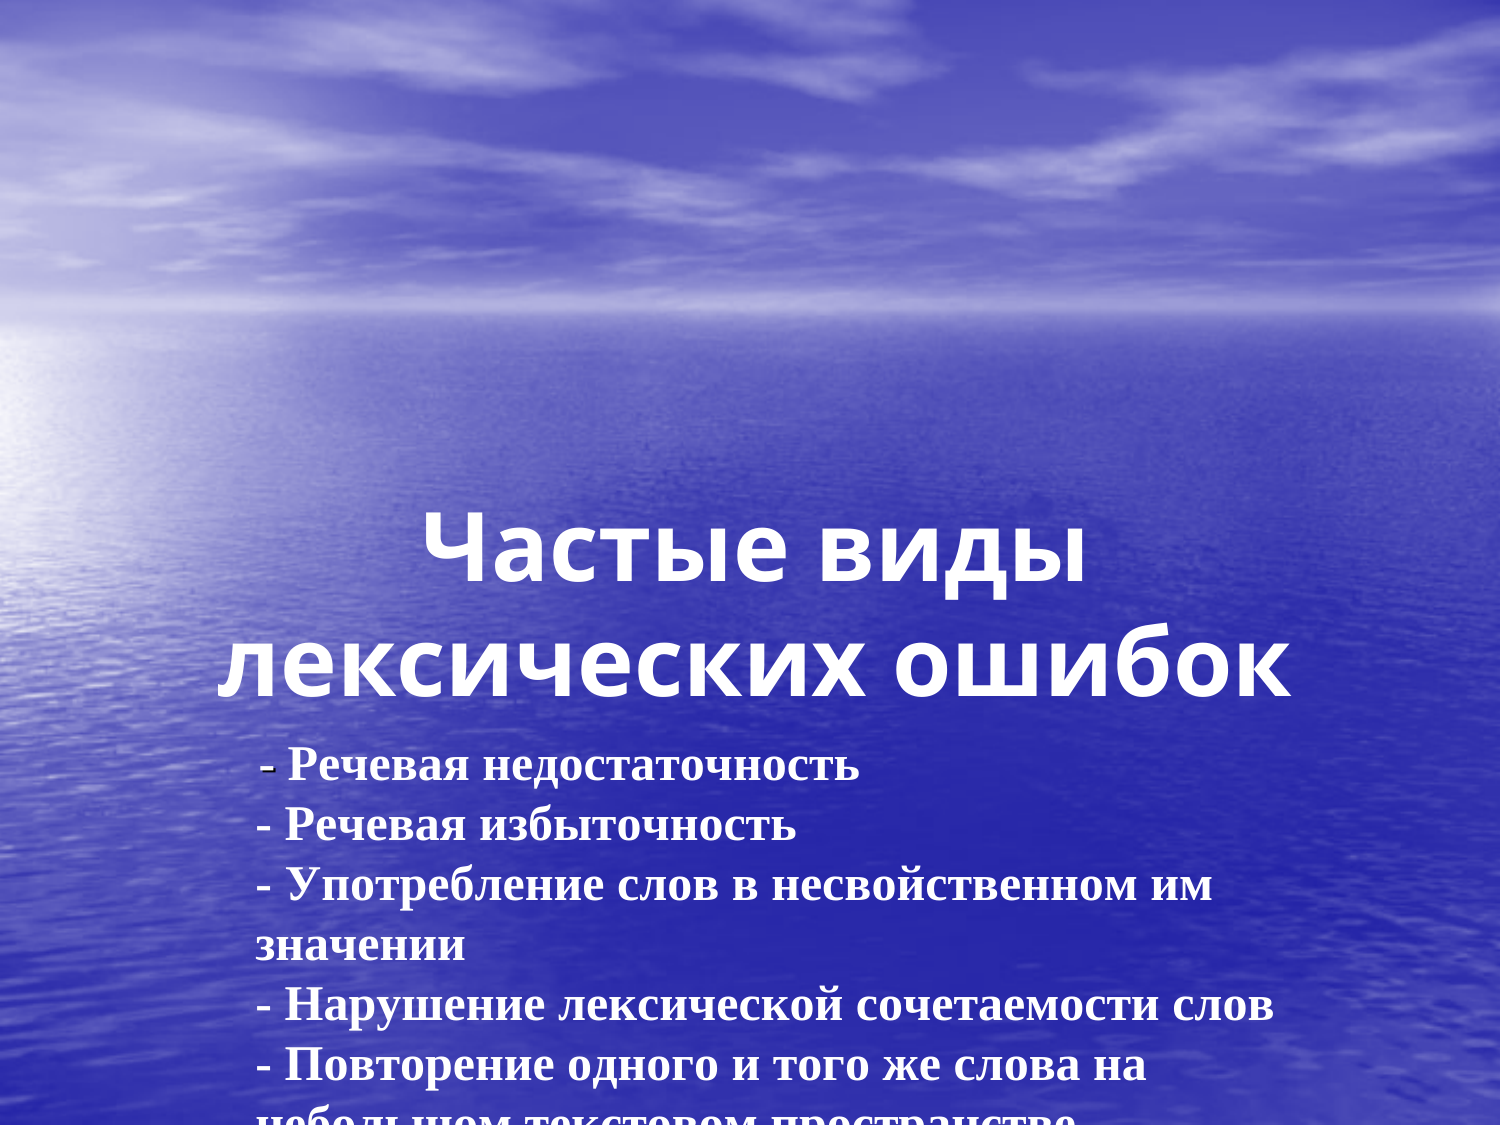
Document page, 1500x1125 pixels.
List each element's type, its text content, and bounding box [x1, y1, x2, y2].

title - Речевая недостаточность - Речевая избыточность - Употребление слов в несвойственном им значении - Нарушение лексической сочетаемости слов - Повторение одного и того же слова на небольшом текстовом пространстве - Употребление слов грубой, просторечной окраски - Неудачное употребление эмоционально-экспрессив-ной лексики - Смешение лексики разных исторических эпох - Неоправданное нарушение фразеологических обо-ротов - Смешение лингвокультурологических реалий [53, 208, 1436, 1059]
list Частые виды лексических ошибок [64, 54, 1447, 209]
